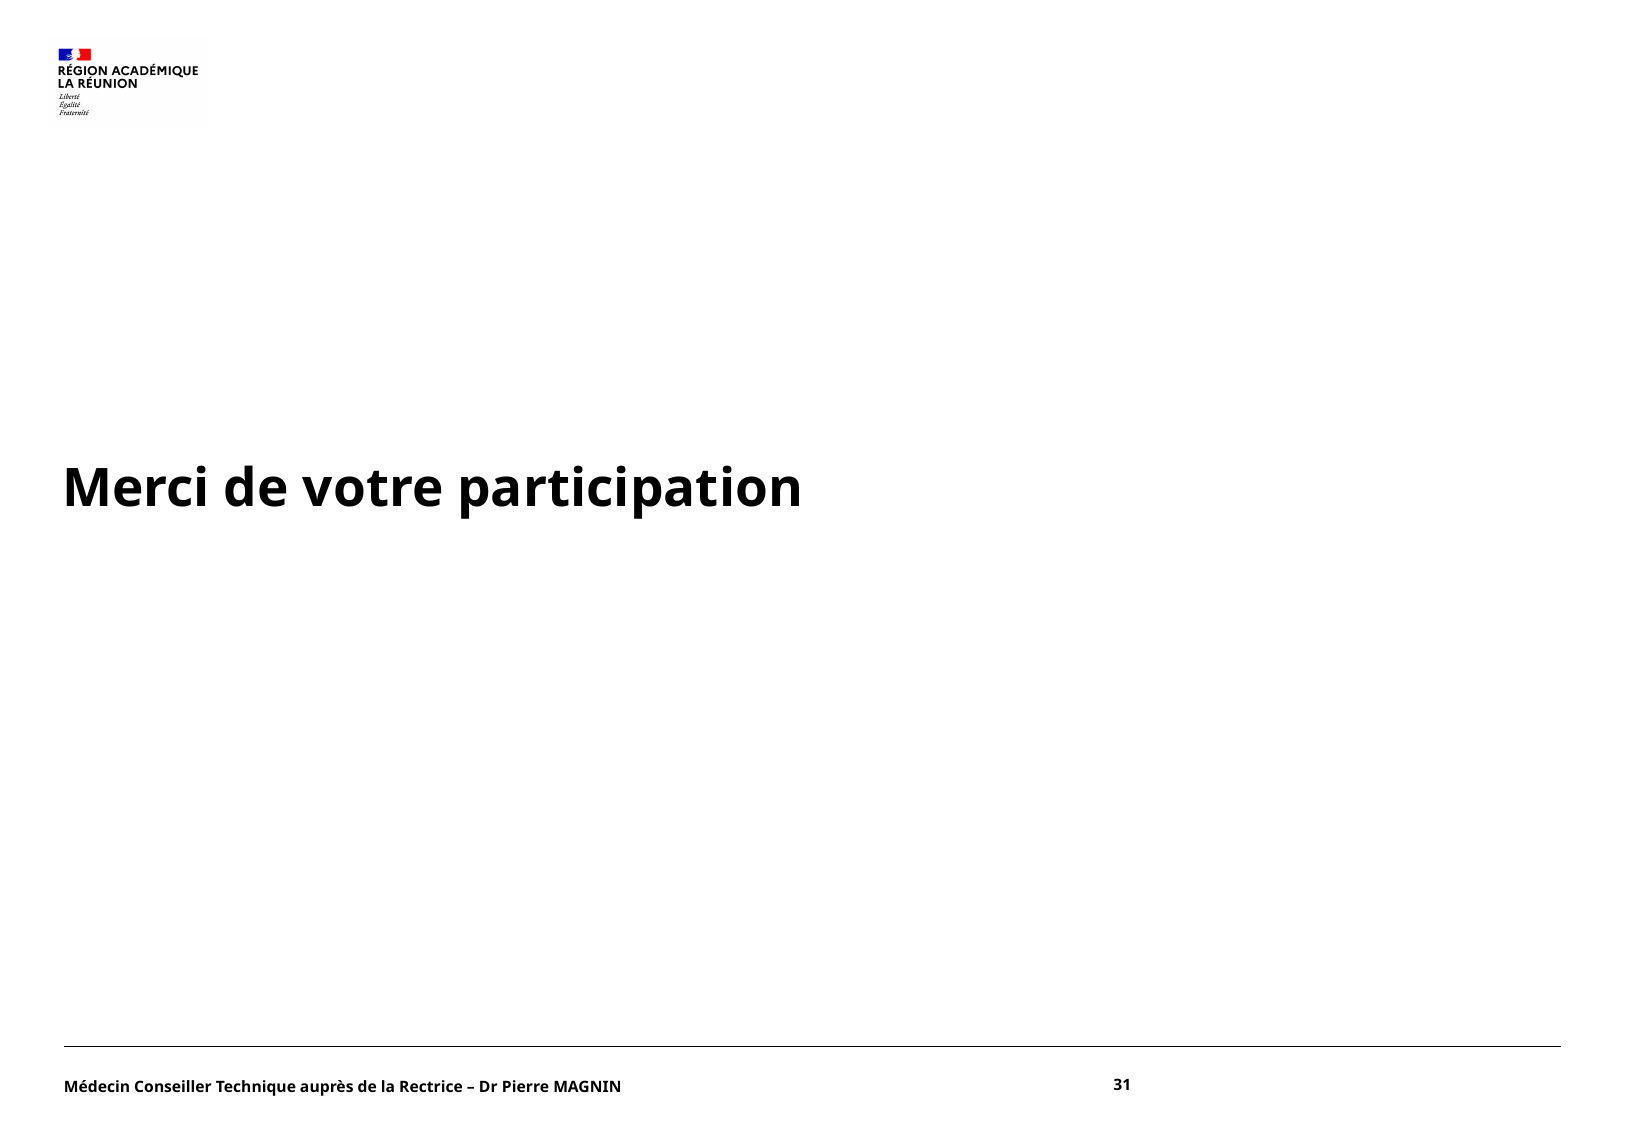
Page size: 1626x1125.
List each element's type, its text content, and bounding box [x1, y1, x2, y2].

text_box 33 [1114, 1046, 1354, 1125]
text_box Médecin Conseiller Technique auprès de la Rectrice – Dr Pierre MAGNIN [64, 1046, 1114, 1125]
picture [47, 37, 211, 127]
title Merci de votre participation [62, 460, 1560, 536]
